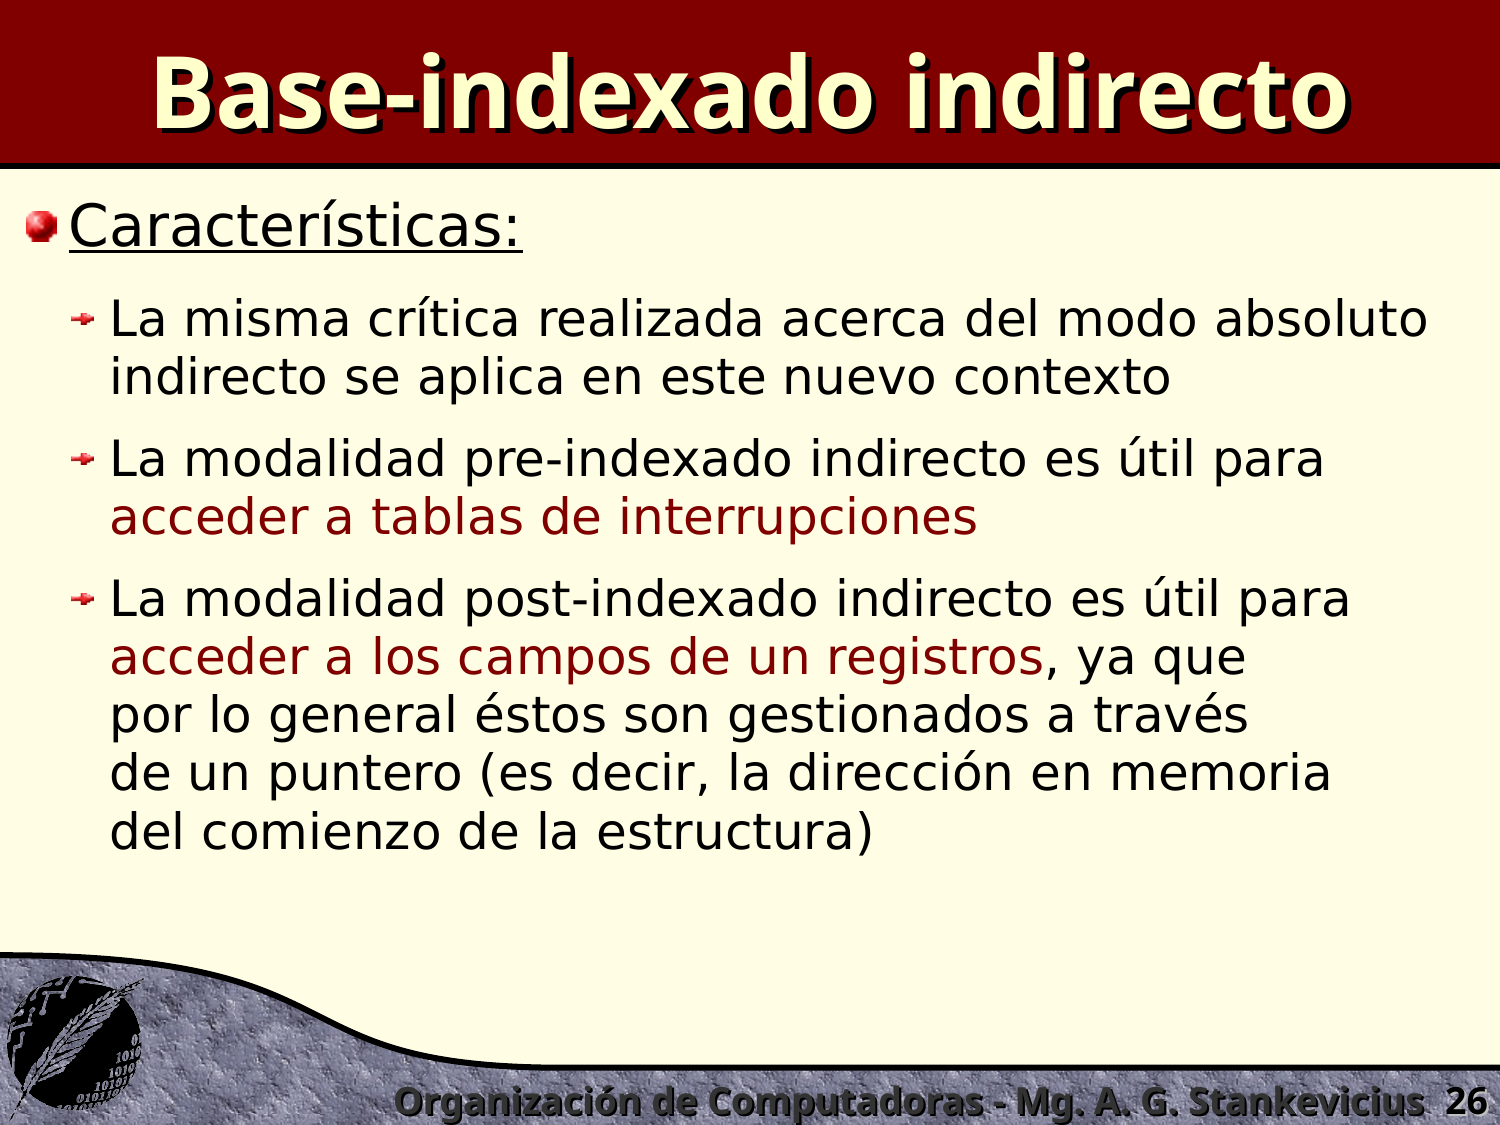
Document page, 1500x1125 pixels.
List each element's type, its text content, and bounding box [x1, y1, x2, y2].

picture [802, 1100, 806, 1110]
picture [448, 1100, 455, 1110]
list Características: La misma crítica realizada acerca del modo absoluto indirecto se aplica en este nuevo contexto La modalidad pre-indexado indirecto es útil para acceder a tablas de interrupciones La modalidad post-indexado indirecto es útil para acceder a los campos de un registros, ya que por lo general éstos son gestionados a través de un puntero (es decir, la dirección en memoria del comienzo de la estructura) [11, 192, 1486, 935]
picture [0, 959, 1500, 1125]
title Base-indexado indirecto [15, 5, 1485, 160]
picture [1058, 1100, 1065, 1110]
